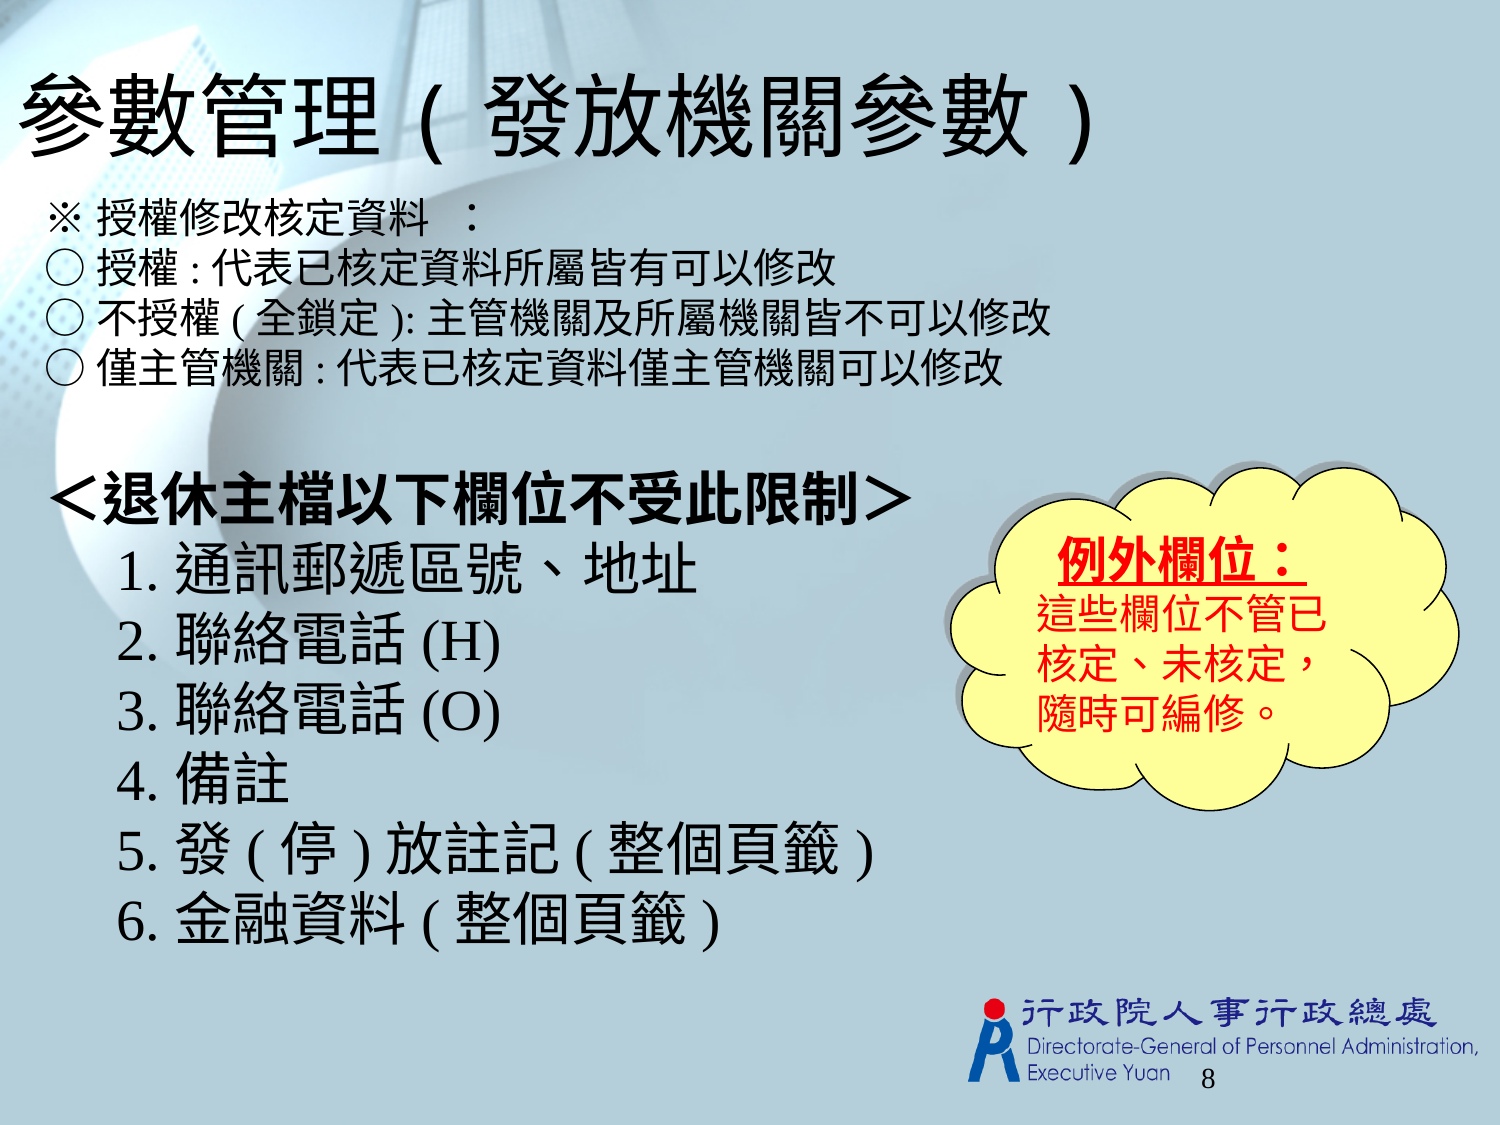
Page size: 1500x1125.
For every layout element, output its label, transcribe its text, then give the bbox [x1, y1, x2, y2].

text_box [1185, 1058, 1499, 1125]
text_box ※授權修改核定資料 ： ○授權:代表已核定資料所屬皆有可以修改 ○不授權(全鎖定):主管機關及所屬機關皆不可以修改 ○僅主管機關:代表已核定資料僅主管機關可以修改 ＜退休主檔以下欄位不受此限制＞ 1.通訊郵遞區號、地址 2.聯絡電話(H) 3.聯絡電話(O) 4.備註 5.發(停)放註記(整個頁籤) 6.金融資料(整個頁籤) [29, 185, 1459, 941]
title 參數管理(發放機關參數) [0, 42, 1276, 185]
